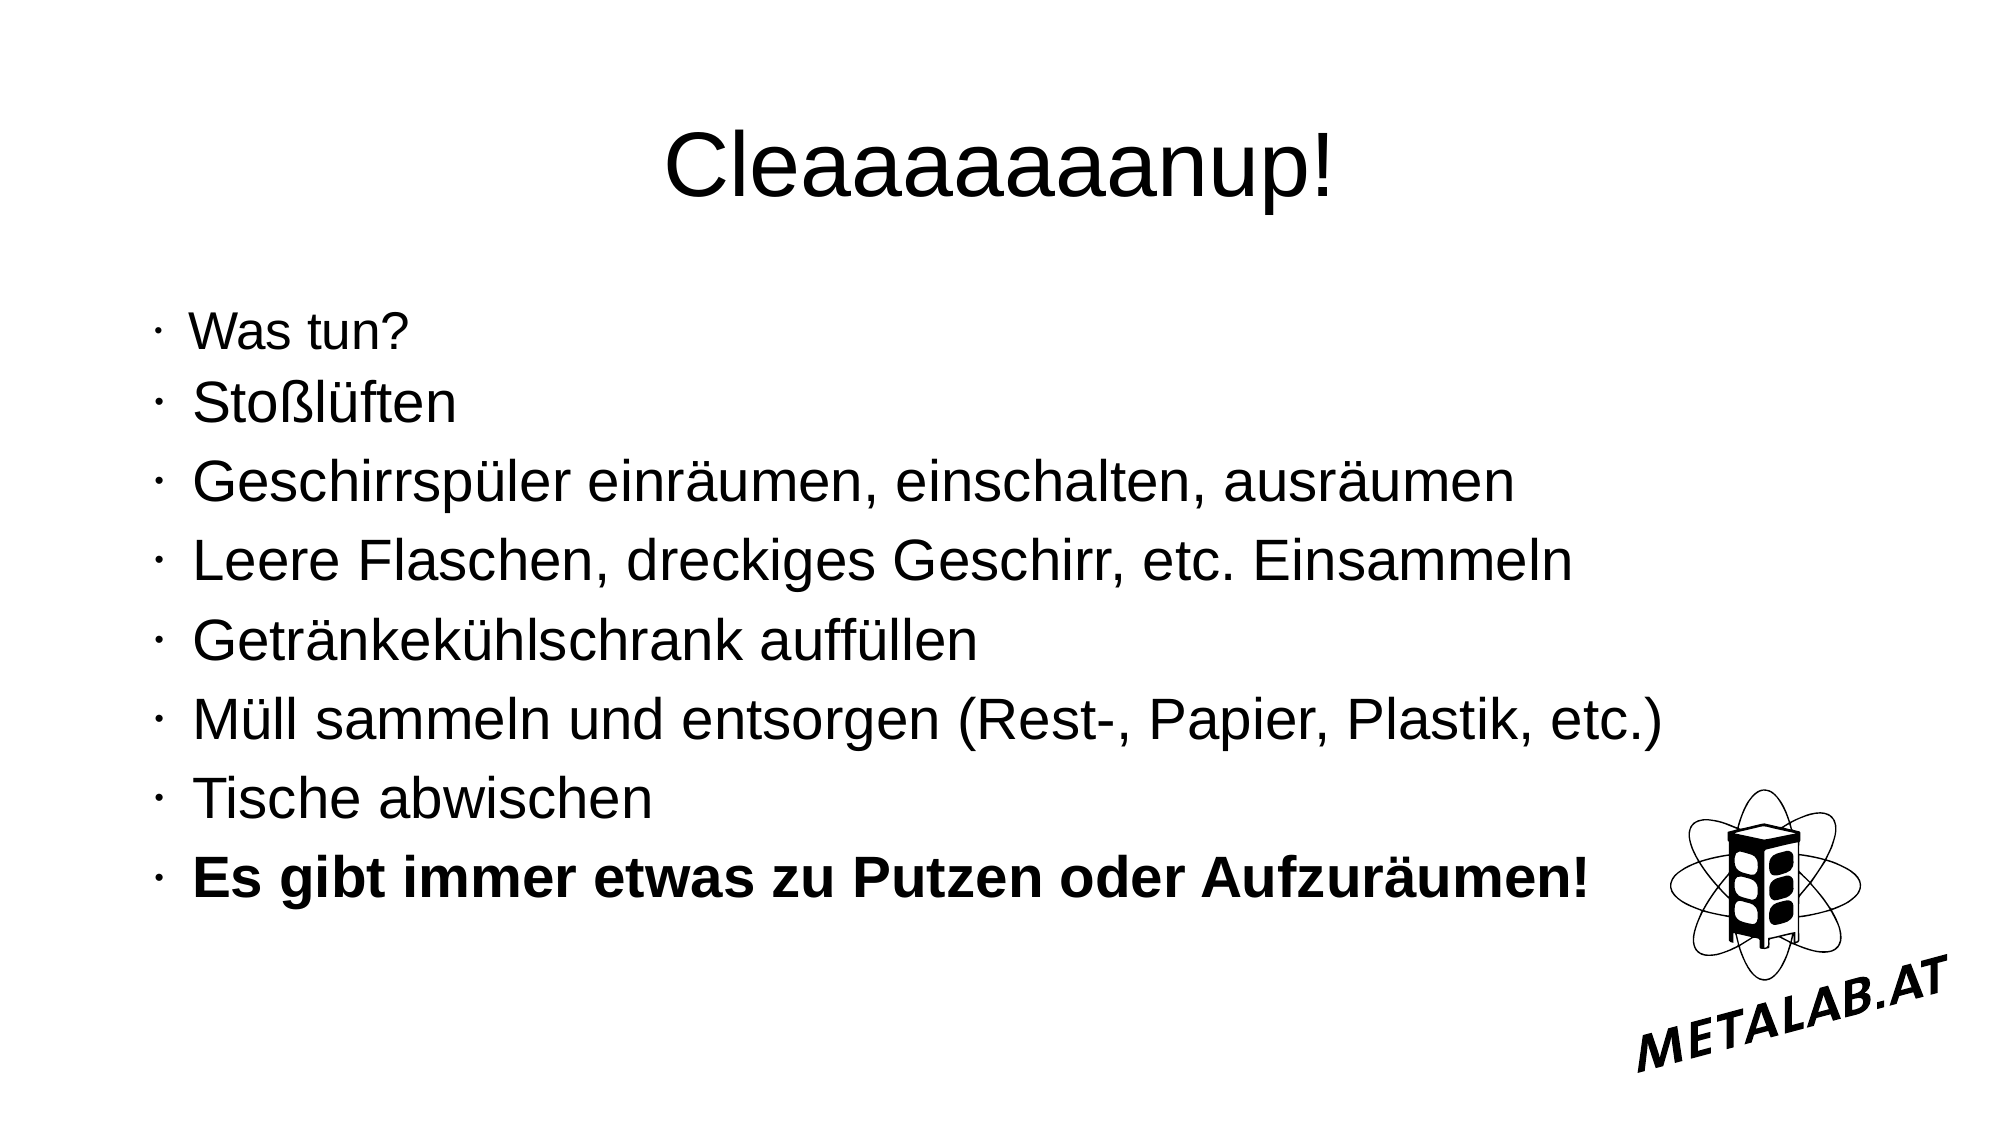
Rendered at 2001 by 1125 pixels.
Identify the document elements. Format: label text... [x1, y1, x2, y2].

list Was tun? [137, 299, 1863, 369]
title Cleaaaaaaanup! [137, 59, 1863, 278]
